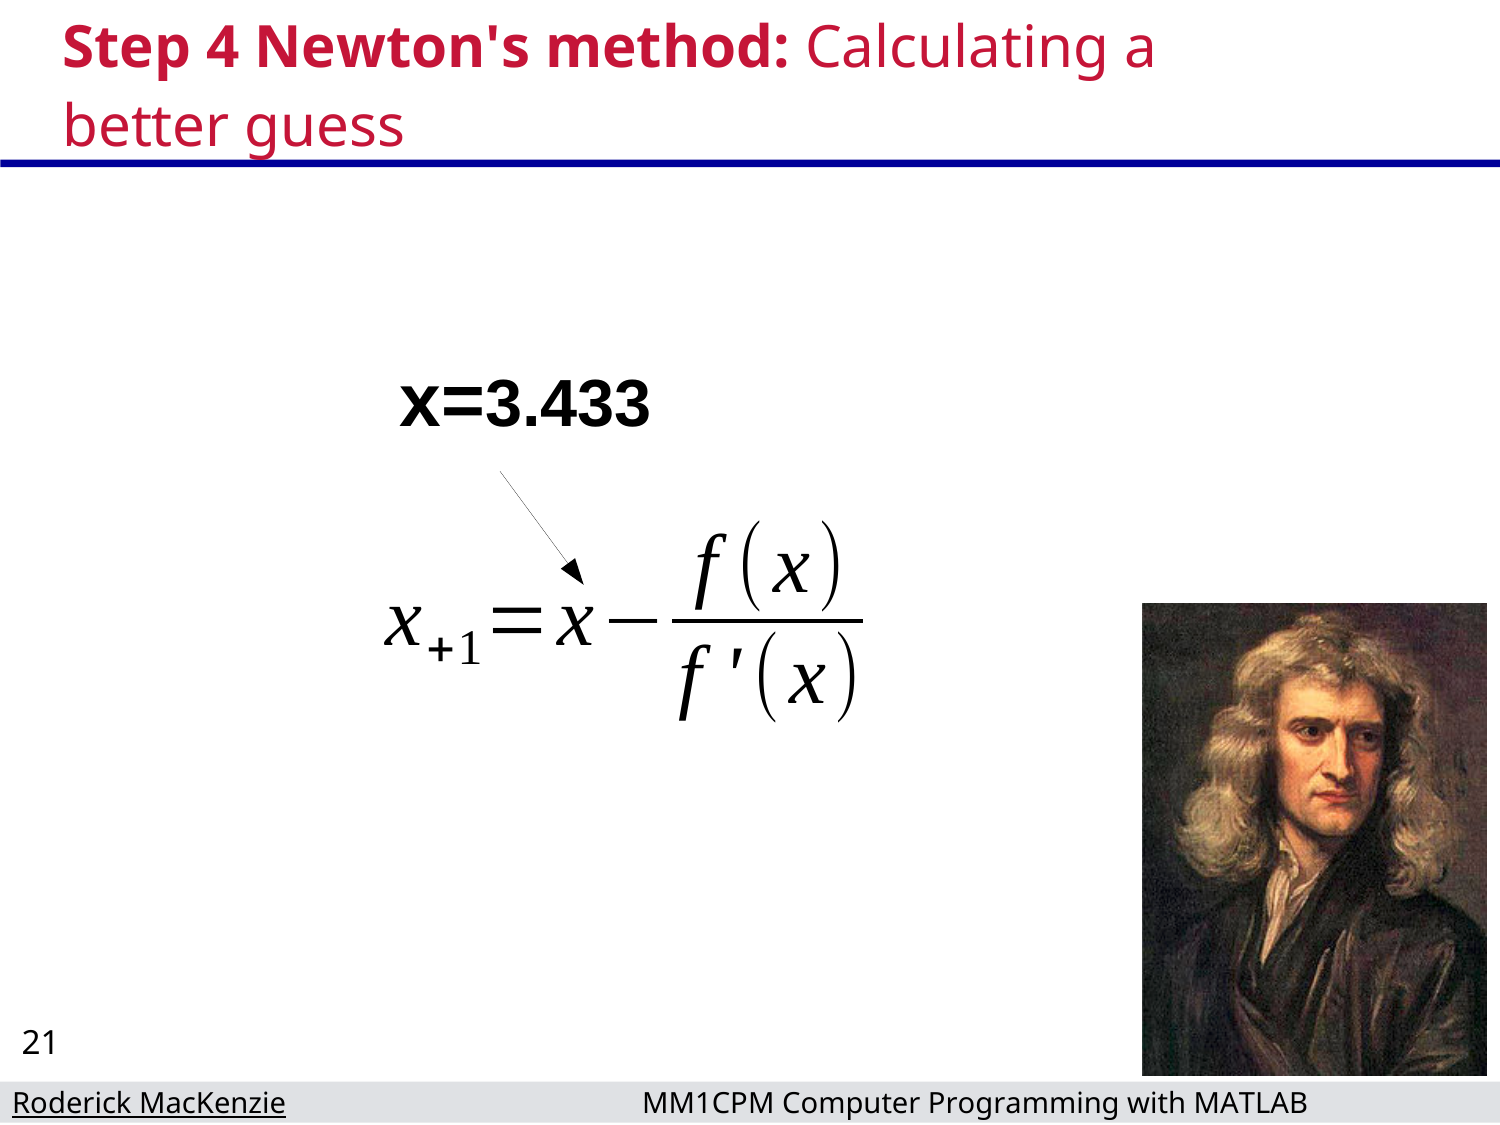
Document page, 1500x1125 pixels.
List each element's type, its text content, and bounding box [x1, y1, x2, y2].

chart [374, 515, 873, 728]
title Step 4 Newton's method: Calculating a better guess [47, 9, 1286, 161]
text_box <number> [6, 1013, 222, 1084]
text_box x=3.433 [385, 343, 680, 515]
picture [1142, 603, 1487, 1076]
